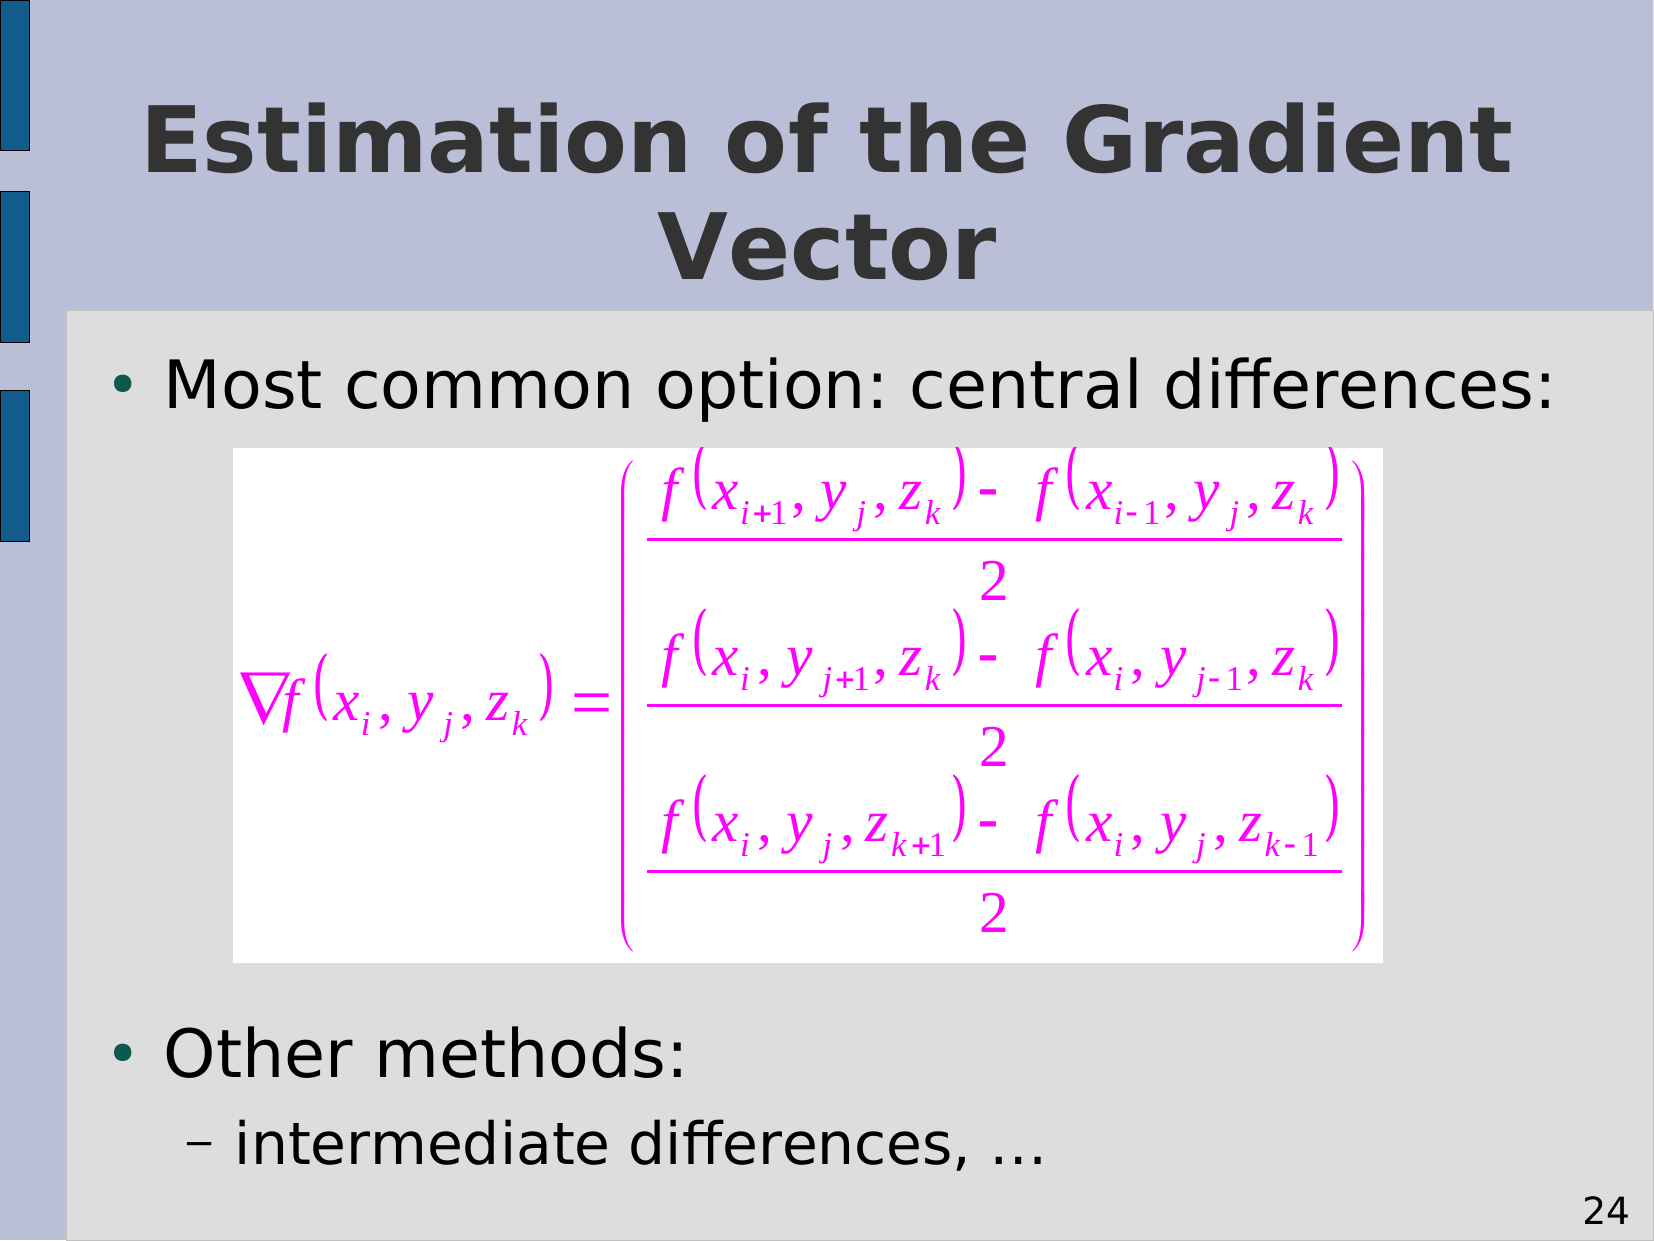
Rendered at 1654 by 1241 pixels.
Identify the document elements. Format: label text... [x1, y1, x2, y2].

list Most common option: central differences: Other methods: intermediate differences, … [93, 347, 1593, 1179]
title Estimation of the Gradient Vector [121, 87, 1534, 302]
picture [232, 447, 1383, 964]
